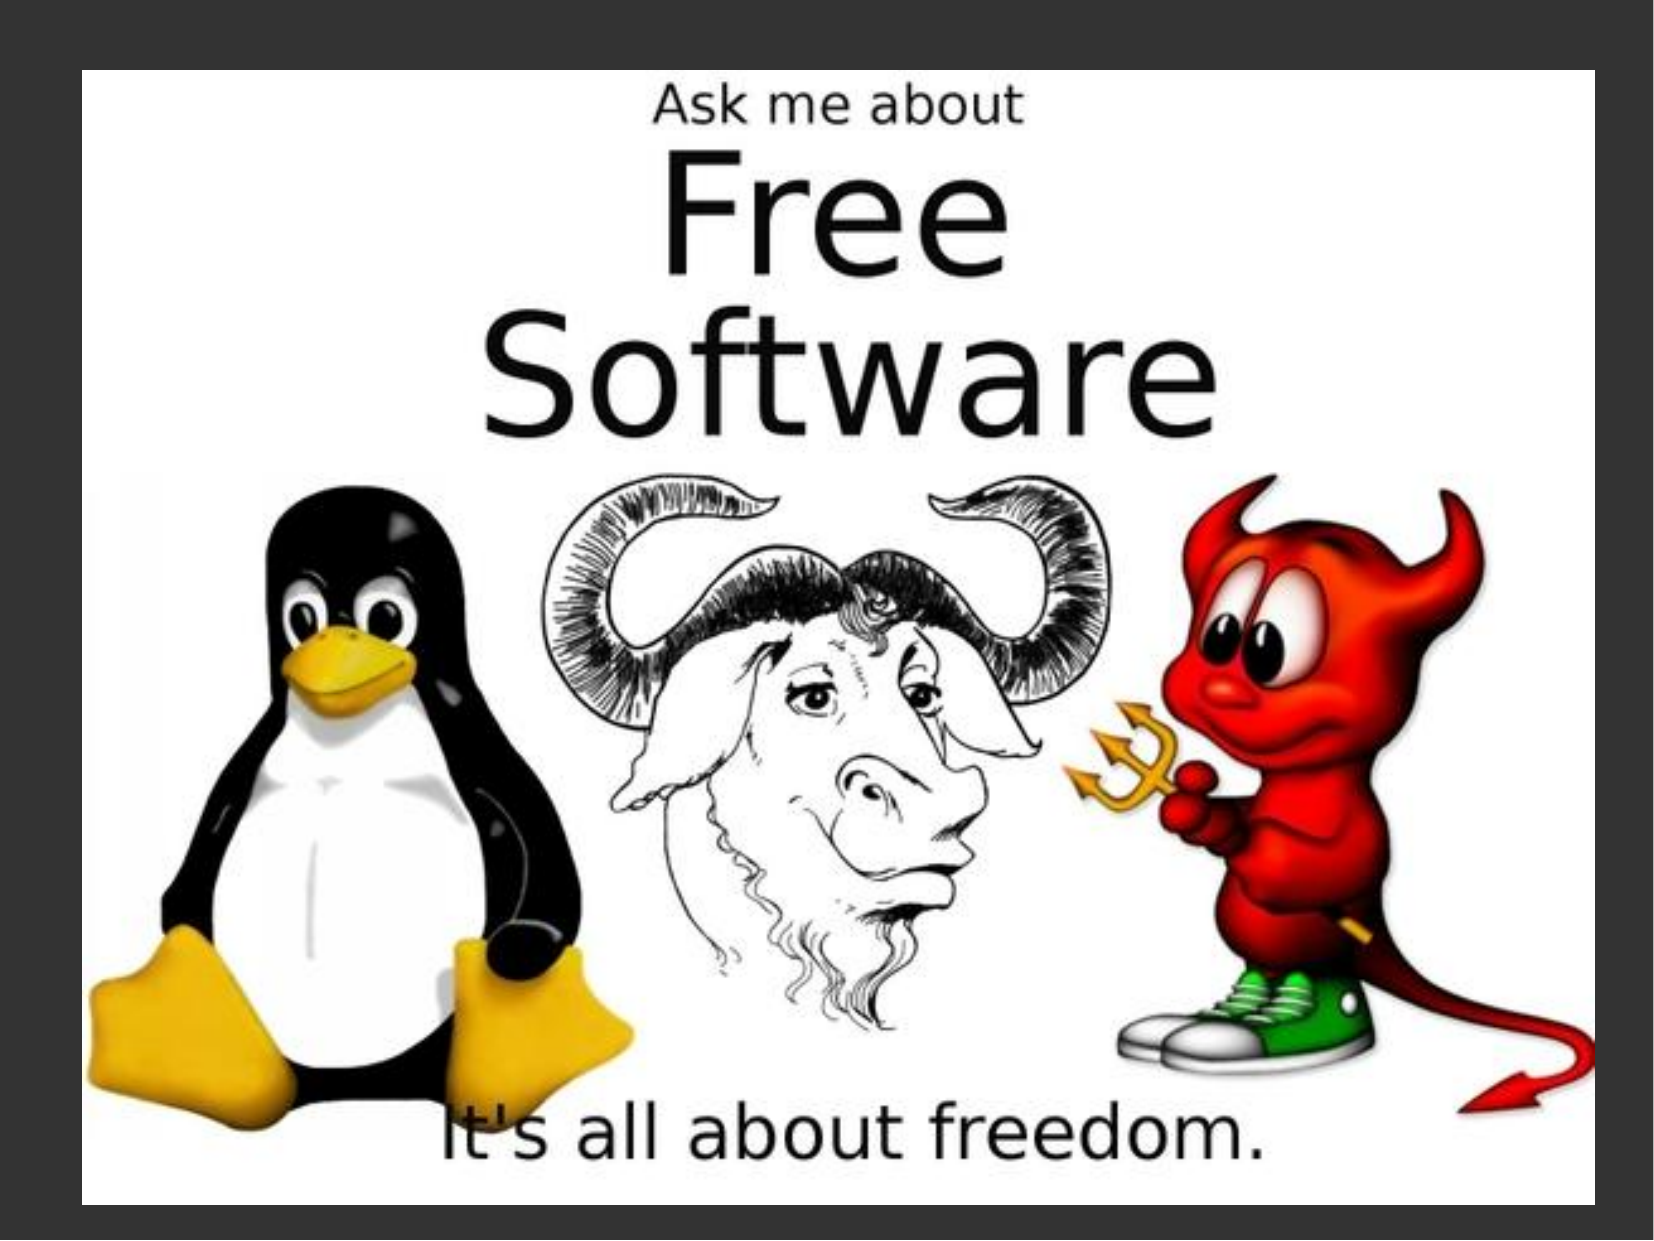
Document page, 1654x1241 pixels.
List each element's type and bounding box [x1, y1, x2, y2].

picture [82, 70, 1595, 1205]
